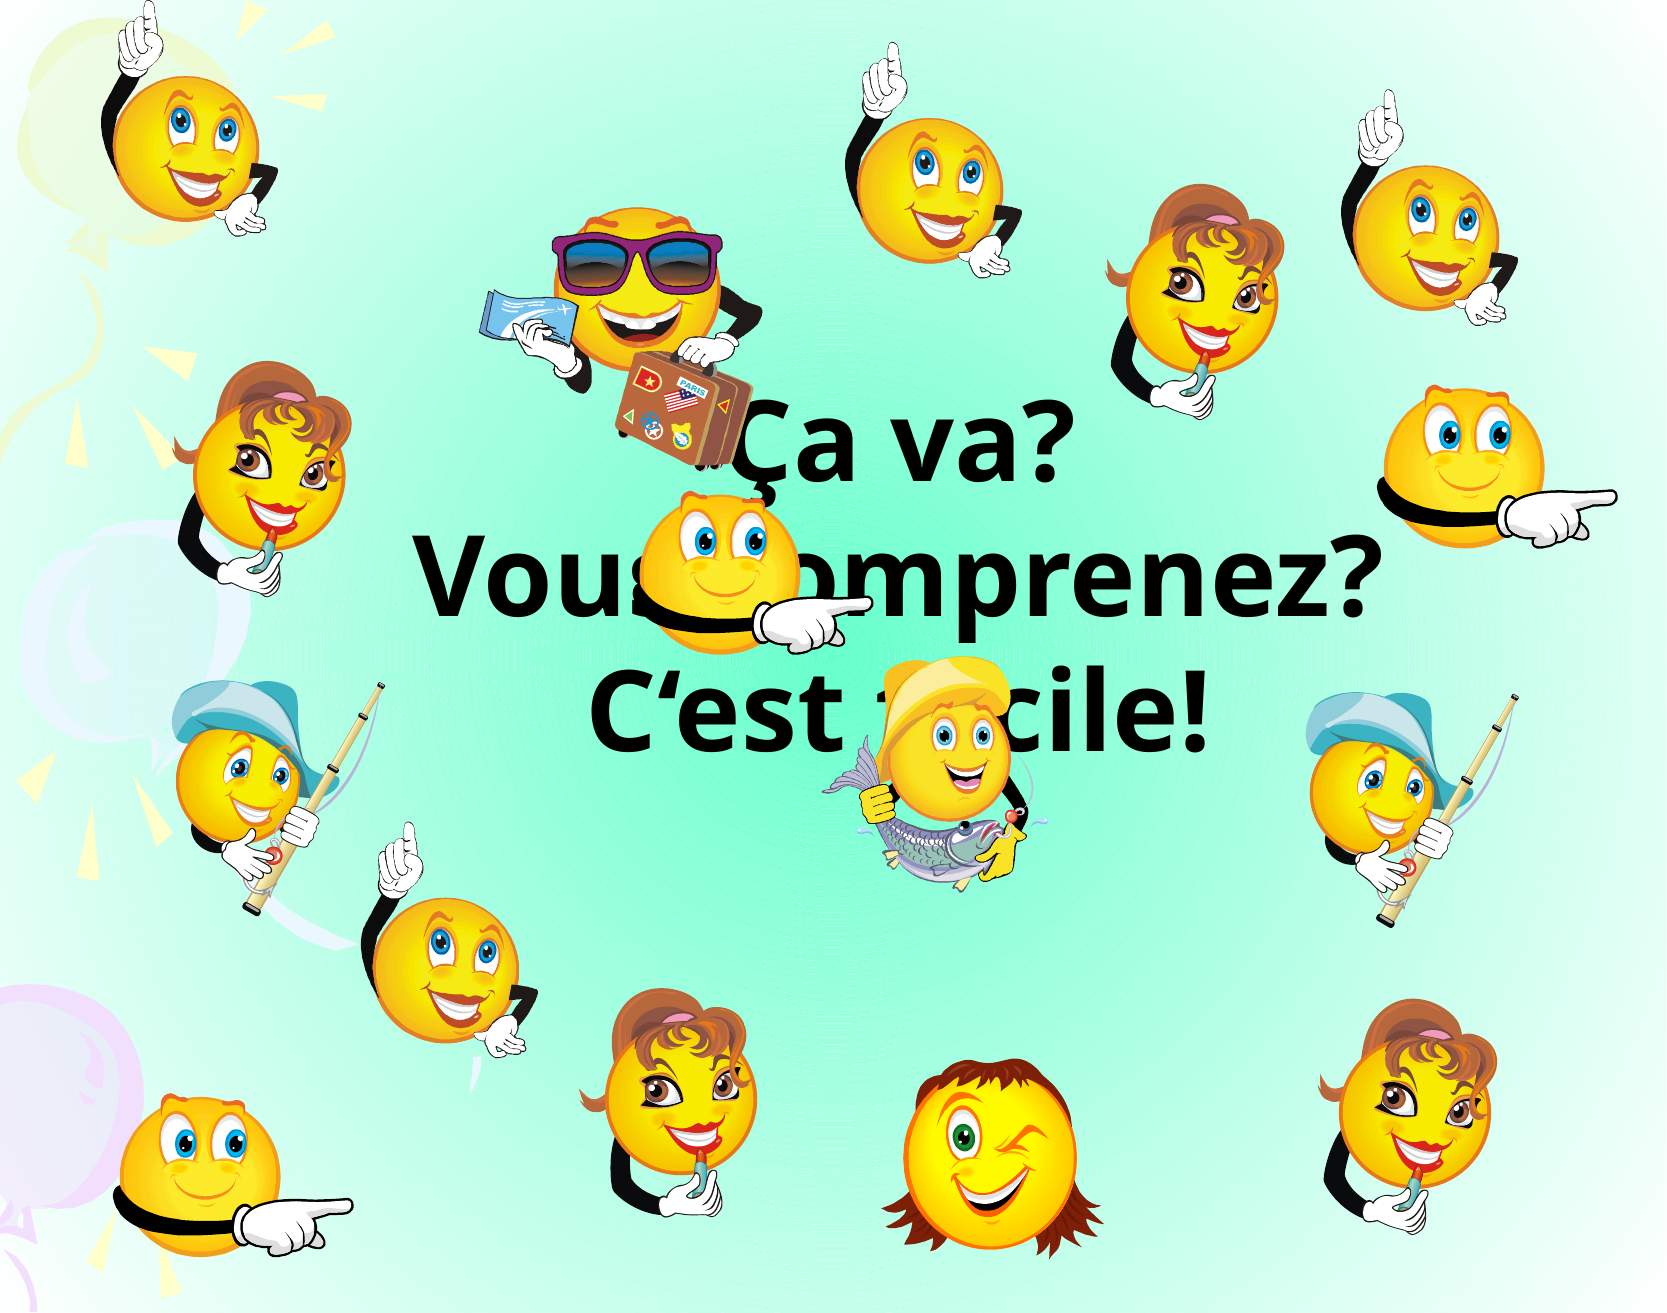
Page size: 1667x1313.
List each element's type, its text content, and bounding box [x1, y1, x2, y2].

picture [1104, 183, 1285, 421]
picture [1317, 998, 1498, 1235]
picture [1376, 384, 1618, 549]
picture [112, 1093, 354, 1258]
picture [555, 966, 795, 1244]
picture [171, 360, 352, 598]
picture [171, 679, 538, 1059]
picture [478, 207, 763, 472]
picture [845, 41, 1022, 279]
picture [1305, 691, 1519, 928]
picture [632, 490, 874, 655]
text_box Ça va? Vous comprenez? C‘est facile! [65, 360, 1667, 781]
picture [101, 0, 278, 237]
picture [821, 656, 1048, 893]
picture [1341, 89, 1518, 326]
picture [880, 1057, 1105, 1261]
